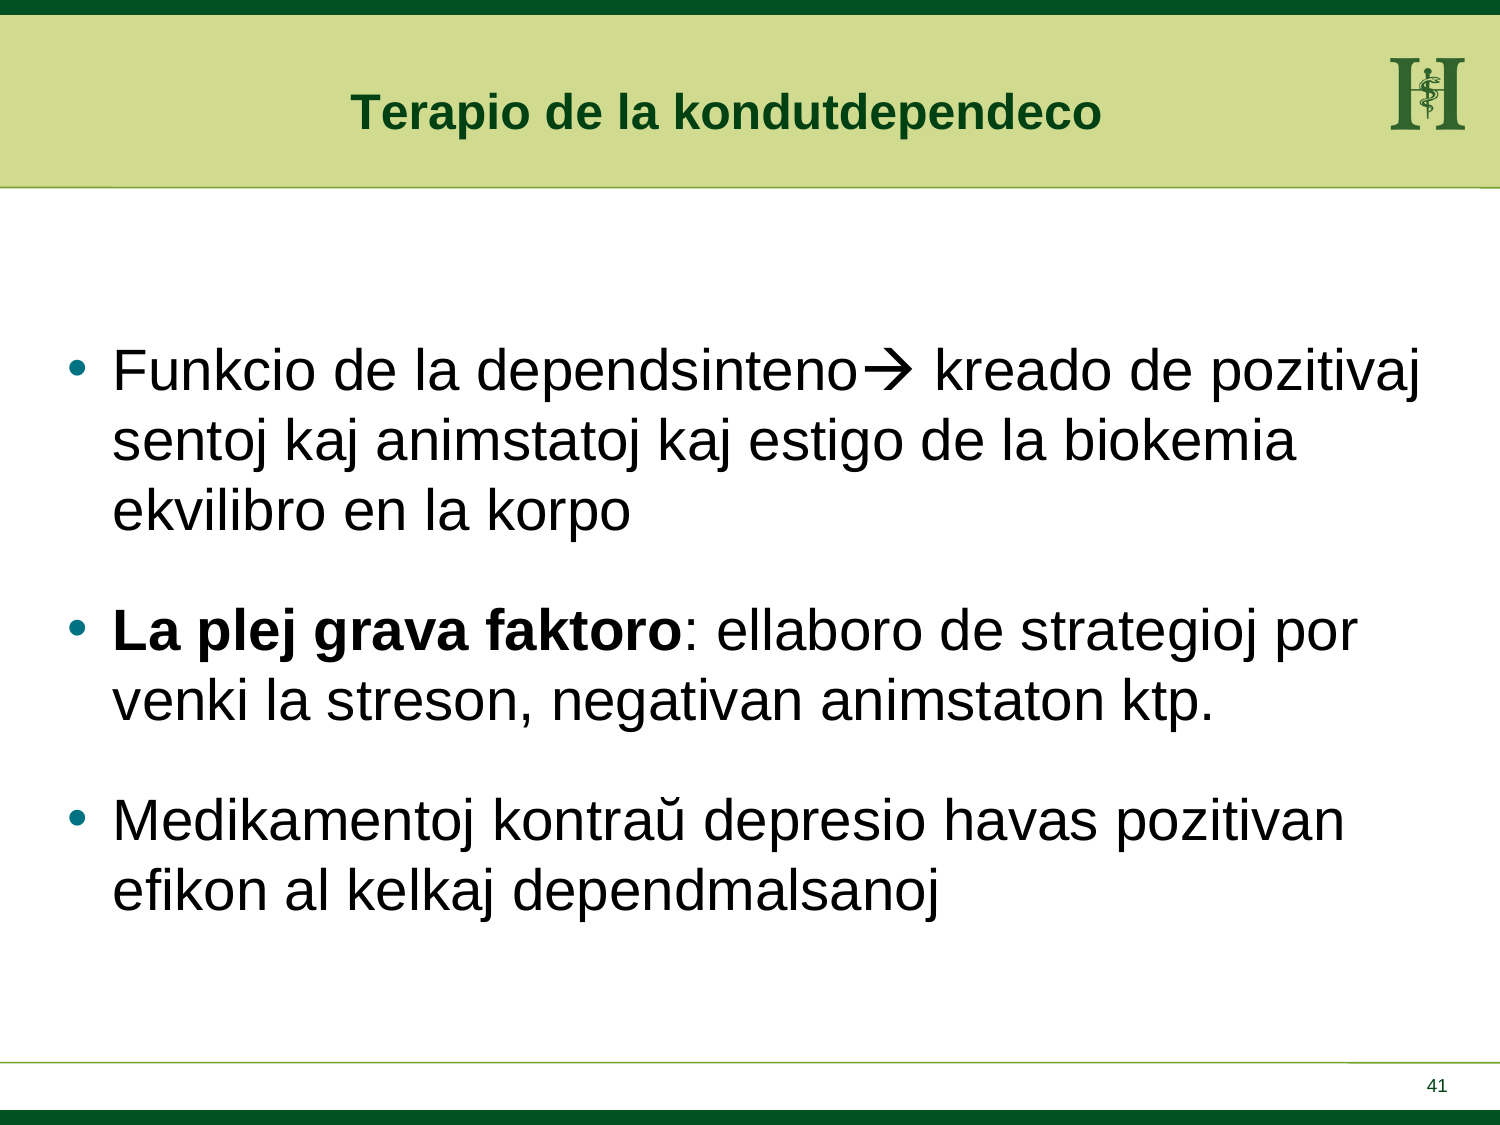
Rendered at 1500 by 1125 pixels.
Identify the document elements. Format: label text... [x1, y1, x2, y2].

title Terapio de la kondutdependeco [29, 8, 1424, 148]
picture [0, 15, 1500, 186]
list Funkcio de la dependsinteno kreado de pozitivaj sentoj kaj animstatoj kaj estigo de la biokemia ekvilibro en la korpo La plej grava faktoro: ellaboro de strategioj por venki la streson, negativan animstaton ktp. Medikamentoj kontraŭ depresio havas pozitivan efikon al kelkaj dependmalsanoj [52, 324, 1447, 1125]
